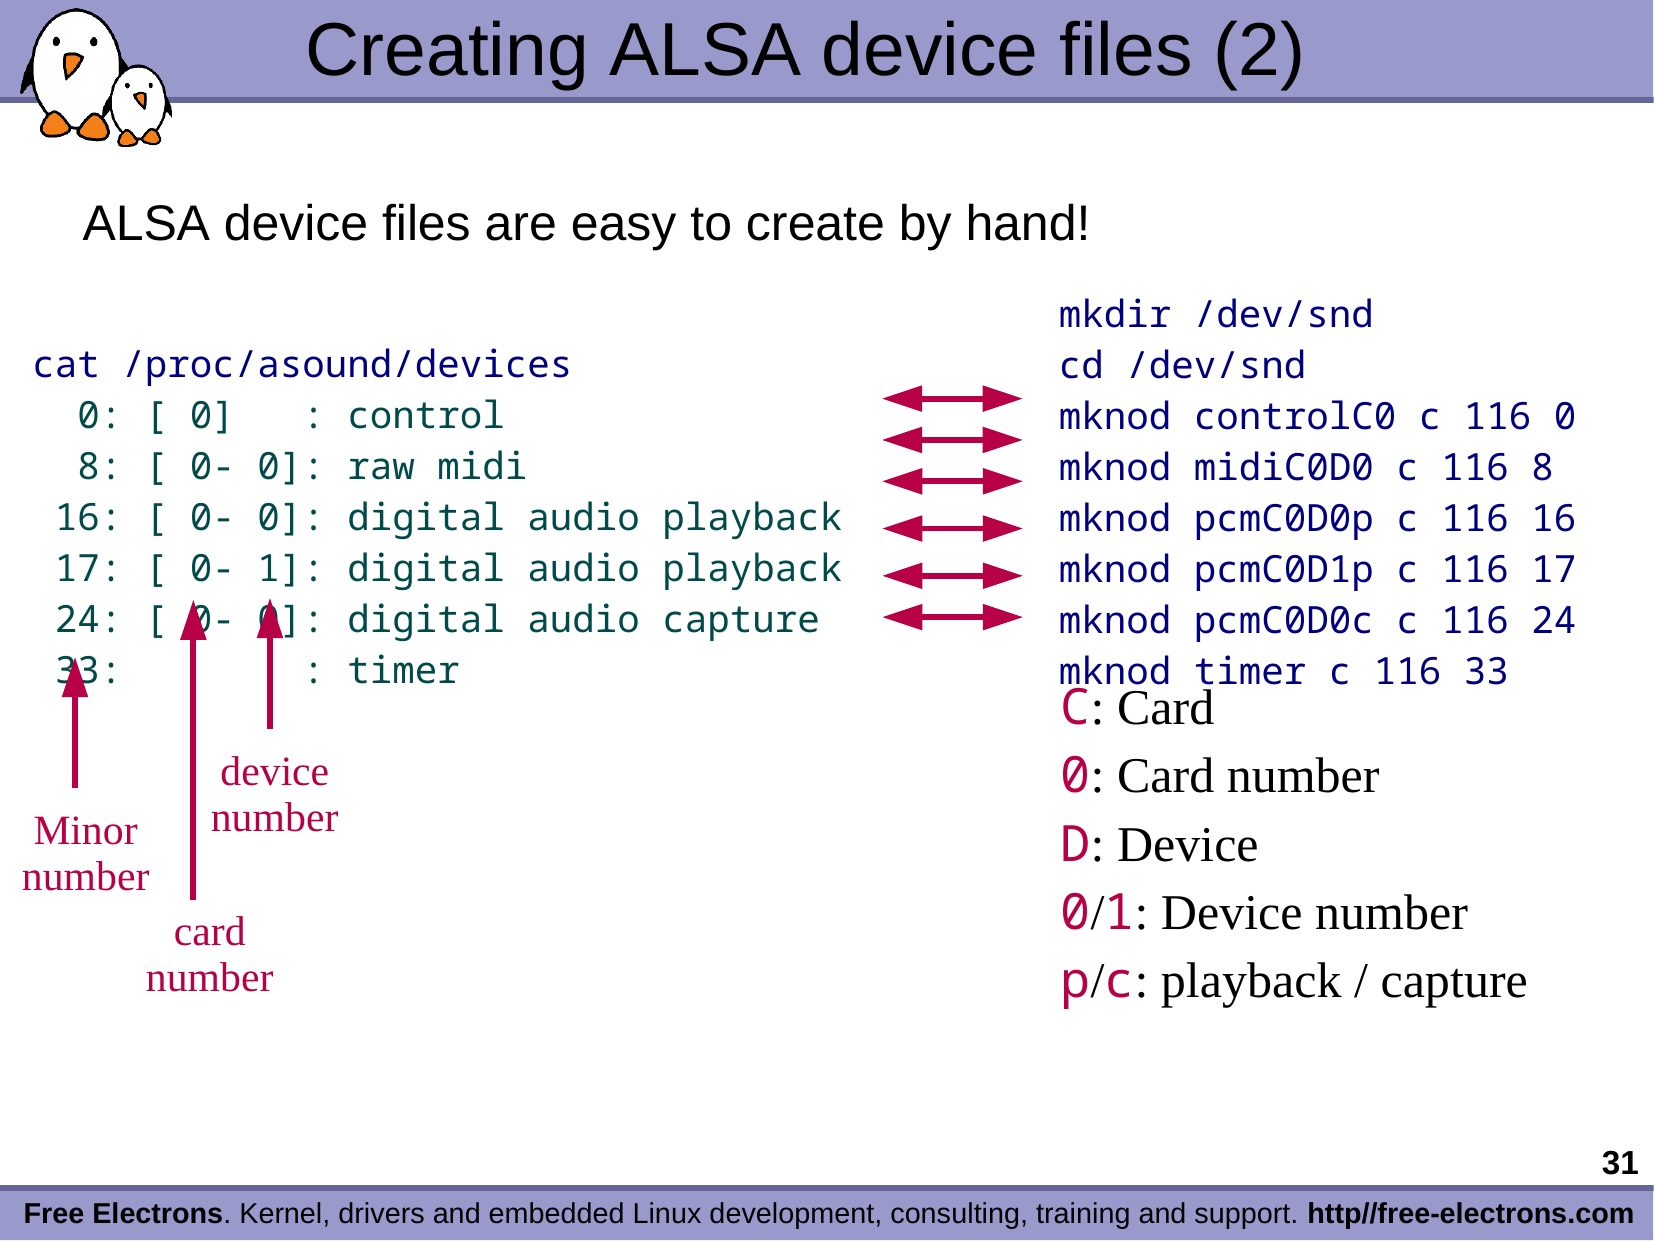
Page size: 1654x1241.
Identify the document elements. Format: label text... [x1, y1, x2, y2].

list mkdir /dev/snd cd /dev/snd mknod controlC0 c 116 0 mknod midiC0D0 c 116 8 mknod pcmC0D0p c 116 16 mknod pcmC0D1p c 116 17 mknod pcmC0D0c c 116 24 mknod timer c 116 33 [1041, 287, 1617, 781]
title Creating ALSA device files (2) [60, 0, 1551, 100]
text_box device number [210, 748, 339, 850]
list cat /proc/asound/devices 0: [ 0] : control 8: [ 0- 0]: raw midi 16: [ 0- 0]: digital audio playback 17: [ 0- 1]: digital audio playback 24: [ 0- 0]: digital audio capture 33: : timer [32, 337, 1030, 699]
text_box Minor number [21, 807, 150, 909]
picture [20, 8, 172, 147]
list ALSA device files are easy to create by hand! [64, 195, 1573, 262]
text_box card number [145, 907, 275, 1009]
text_box C: Card 0: Card number D: Device 0/1: Device number p/c: playback / capture [1060, 671, 1576, 978]
